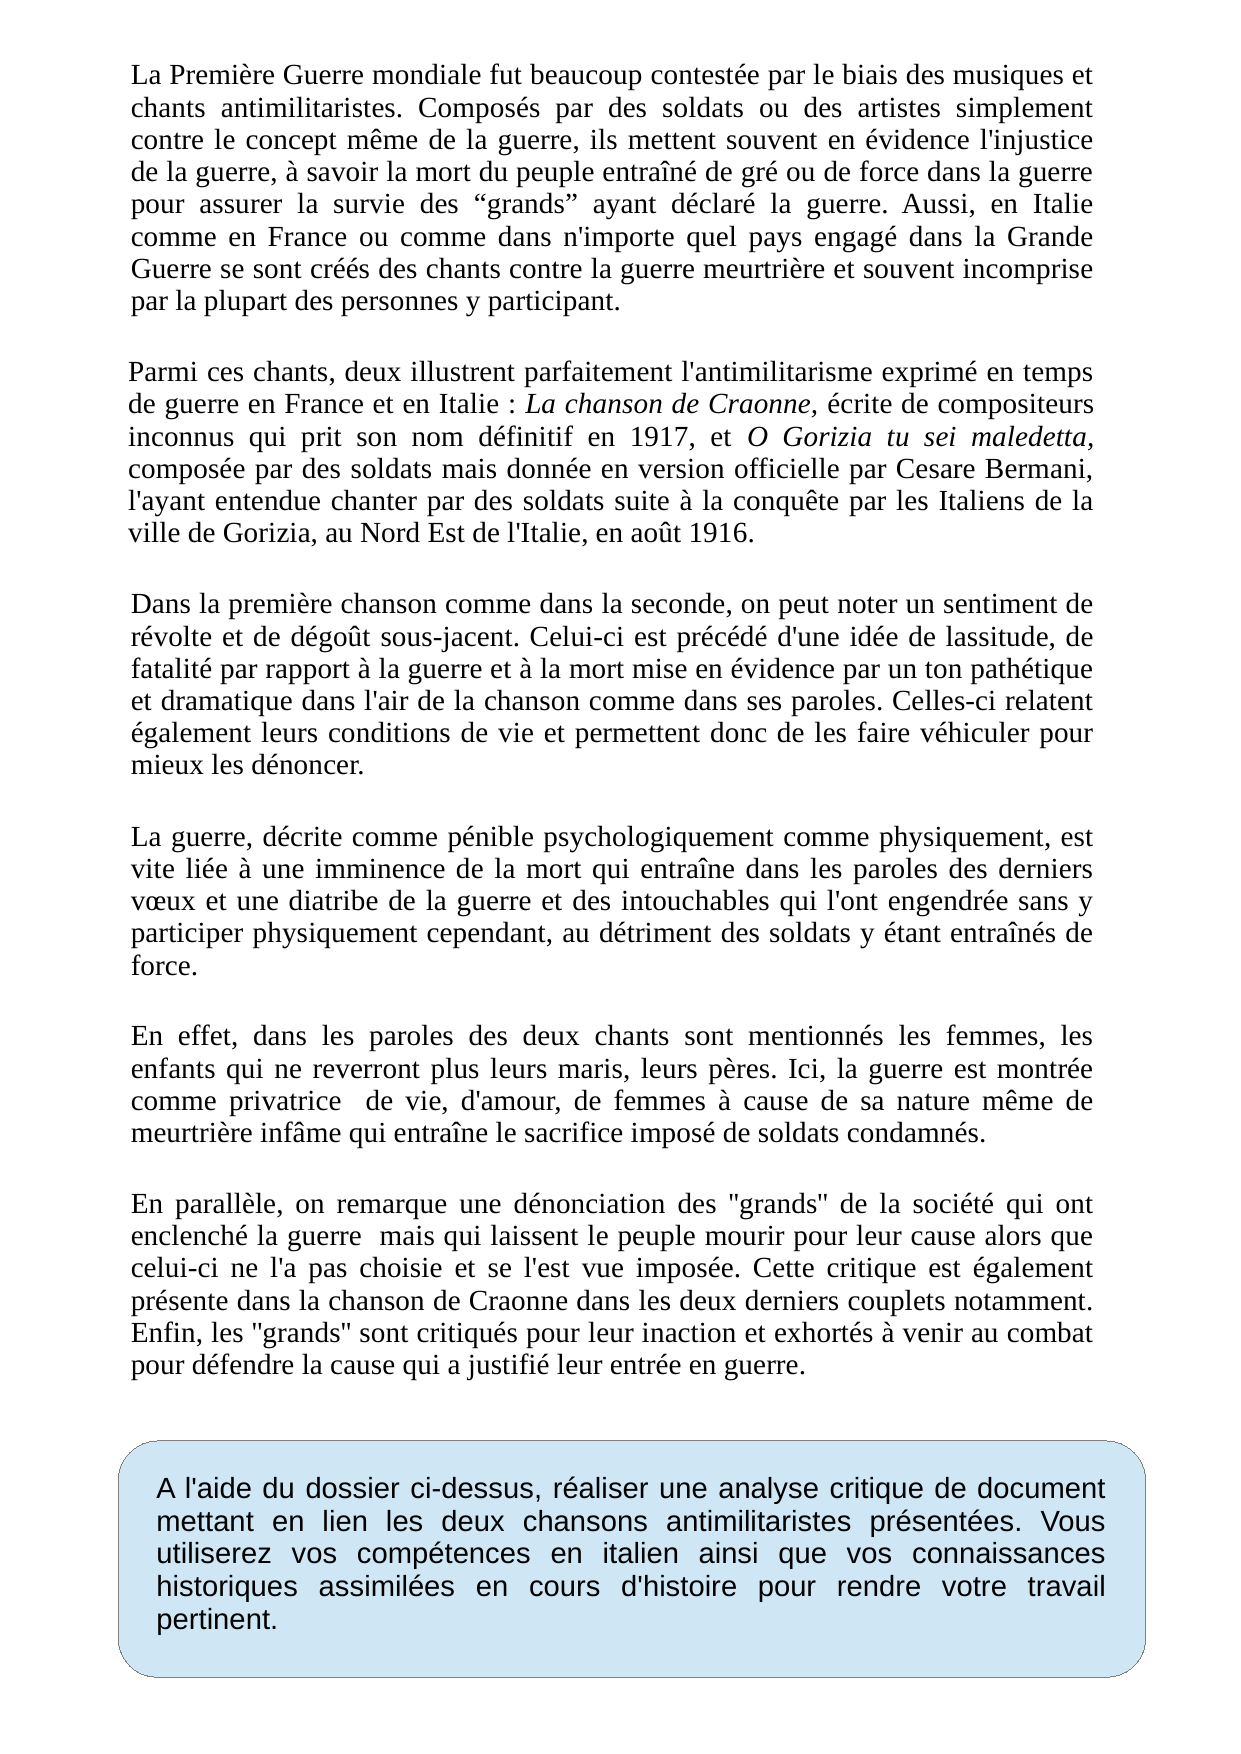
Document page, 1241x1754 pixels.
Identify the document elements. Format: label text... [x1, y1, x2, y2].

text_box A l'aide du dossier ci-dessus, réaliser une analyse critique de document mettant en lien les deux chansons antimilitaristes présentées. Vous utiliserez vos compétences en italien ainsi que vos connaissances historiques assimilées en cours d'histoire pour rendre votre travail pertinent. [141, 1464, 1123, 1644]
list La Première Guerre mondiale fut beaucoup contestée par le biais des musiques et chants antimilitaristes. Composés par des soldats ou des artistes simplement contre le concept même de la guerre, ils mettent souvent en évidence l'injustice de la guerre, à savoir la mort du peuple entraîné de gré ou de force dans la guerre pour assurer la survie des “grands” ayant déclaré la guerre. Aussi, en Italie comme en France ou comme dans n'importe quel pays engagé dans la Grande Guerre se sont créés des chants contre la guerre meurtrière et souvent incomprise par la plupart des personnes y participant. Parmi ces chants, deux illustrent parfaitement l'antimilitarisme exprimé en temps de guerre en France et en Italie : La chanson de Craonne, écrite de compositeurs inconnus qui prit son nom définitif en 1917, et O Gorizia tu sei maledetta, composée par des soldats mais donnée en version officielle par Cesare Bermani, l'ayant entendue chanter par des soldats suite à la conquête par les Italiens de la ville de Gorizia, au Nord Est de l'Italie, en août 1916. Dans la première chanson comme dans la seconde, on peut noter un sentiment de révolte et de dégoût sous-jacent. Celui-ci est précédé d'une idée de lassitude, de fatalité par rapport à la guerre et à la mort mise en évidence par un ton pathétique et dramatique dans l'air de la chanson comme dans ses paroles. Celles-ci relatent également leurs conditions de vie et permettent donc de les faire véhiculer pour mieux les dénoncer. La guerre, décrite comme pénible psychologiquement comme physiquement, est vite liée à une imminence de la mort qui entraîne dans les paroles des derniers vœux et une diatribe de la guerre et des intouchables qui l'ont engendrée sans y participer physiquement cependant, au détriment des soldats y étant entraînés de force. En effet, dans les paroles des deux chants sont mentionnés les femmes, les enfants qui ne reverront plus leurs maris, leurs pères. Ici, la guerre est montrée comme privatrice de vie, d'amour, de femmes à cause de sa nature même de meurtrière infâme qui entraîne le sacrifice imposé de soldats condamnés. En parallèle, on remarque une dénonciation des ''grands'' de la société qui ont enclenché la guerre mais qui laissent le peuple mourir pour leur cause alors que celui-ci ne l'a pas choisie et se l'est vue imposée. Cette critique est également présente dans la chanson de Craonne dans les deux derniers couplets notamment. Enfin, les ''grands'' sont critiqués pour leur inaction et exhortés à venir au combat pour défendre la cause qui a justifié leur entrée en guerre. [115, 59, 1111, 1408]
text_box [118, 1440, 1146, 1678]
